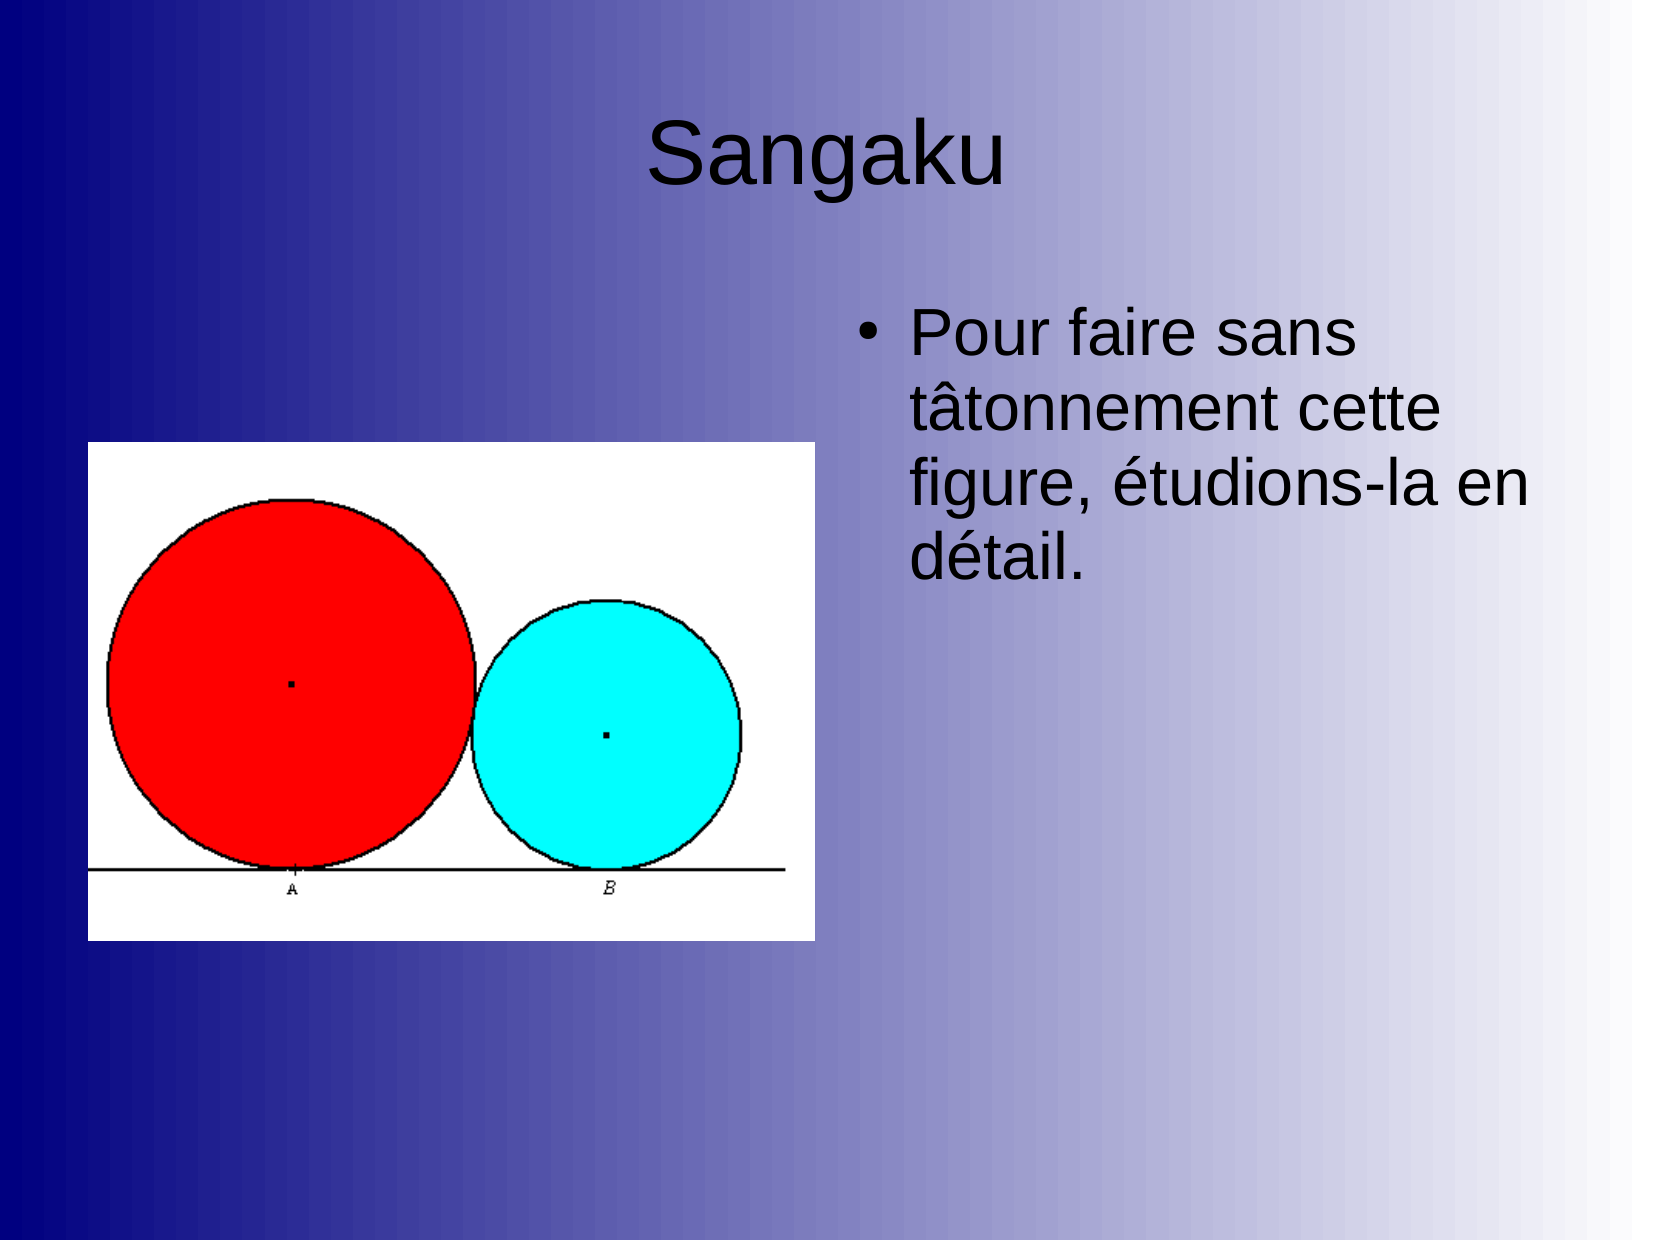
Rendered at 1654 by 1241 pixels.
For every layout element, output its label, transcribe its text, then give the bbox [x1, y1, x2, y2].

picture [88, 442, 815, 941]
list Pour faire sans tâtonnement cette figure, étudions-la en détail. [838, 295, 1565, 1099]
title Sangaku [82, 49, 1571, 257]
